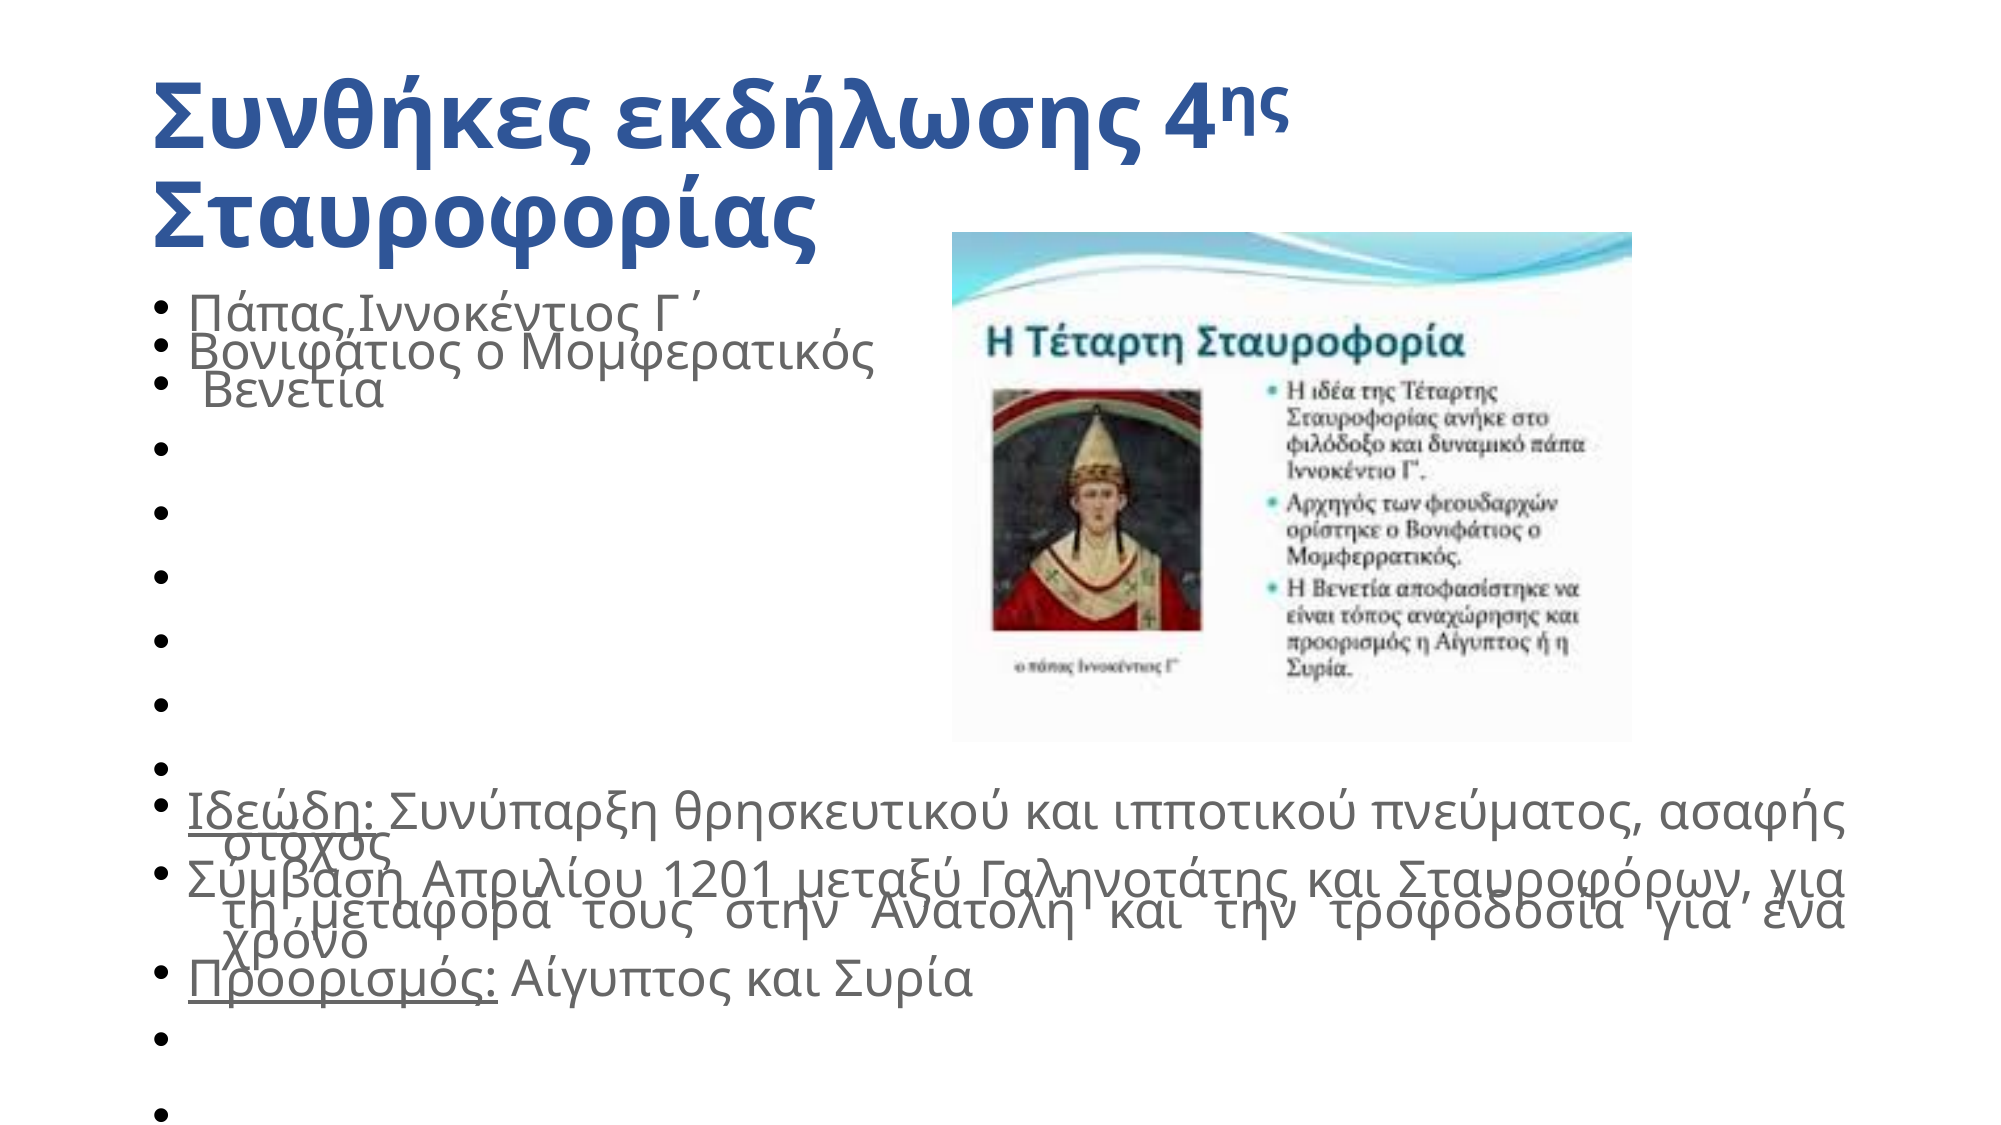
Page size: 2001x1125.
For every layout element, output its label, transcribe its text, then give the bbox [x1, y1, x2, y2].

title Συνθήκες εκδήλωσης 4ης Σταυροφορίας [137, 59, 1863, 278]
picture [952, 232, 1632, 742]
list Πάπας Ιννοκέντιος Γ΄ Βονιφάτιος ο Μομφερατικός Βενετία Ιδεώδη: Συνύπαρξη θρησκευτικού και ιπποτικού πνεύματος, ασαφής στόχος Σύμβαση Απριλίου 1201 μεταξύ Γαληνοτάτης και Σταυροφόρων, για τη μεταφορά τους στην Ανατολή και την τροφοδοσία για ένα χρόνο Προορισμός: Αίγυπτος και Συρία [137, 299, 1863, 1014]
